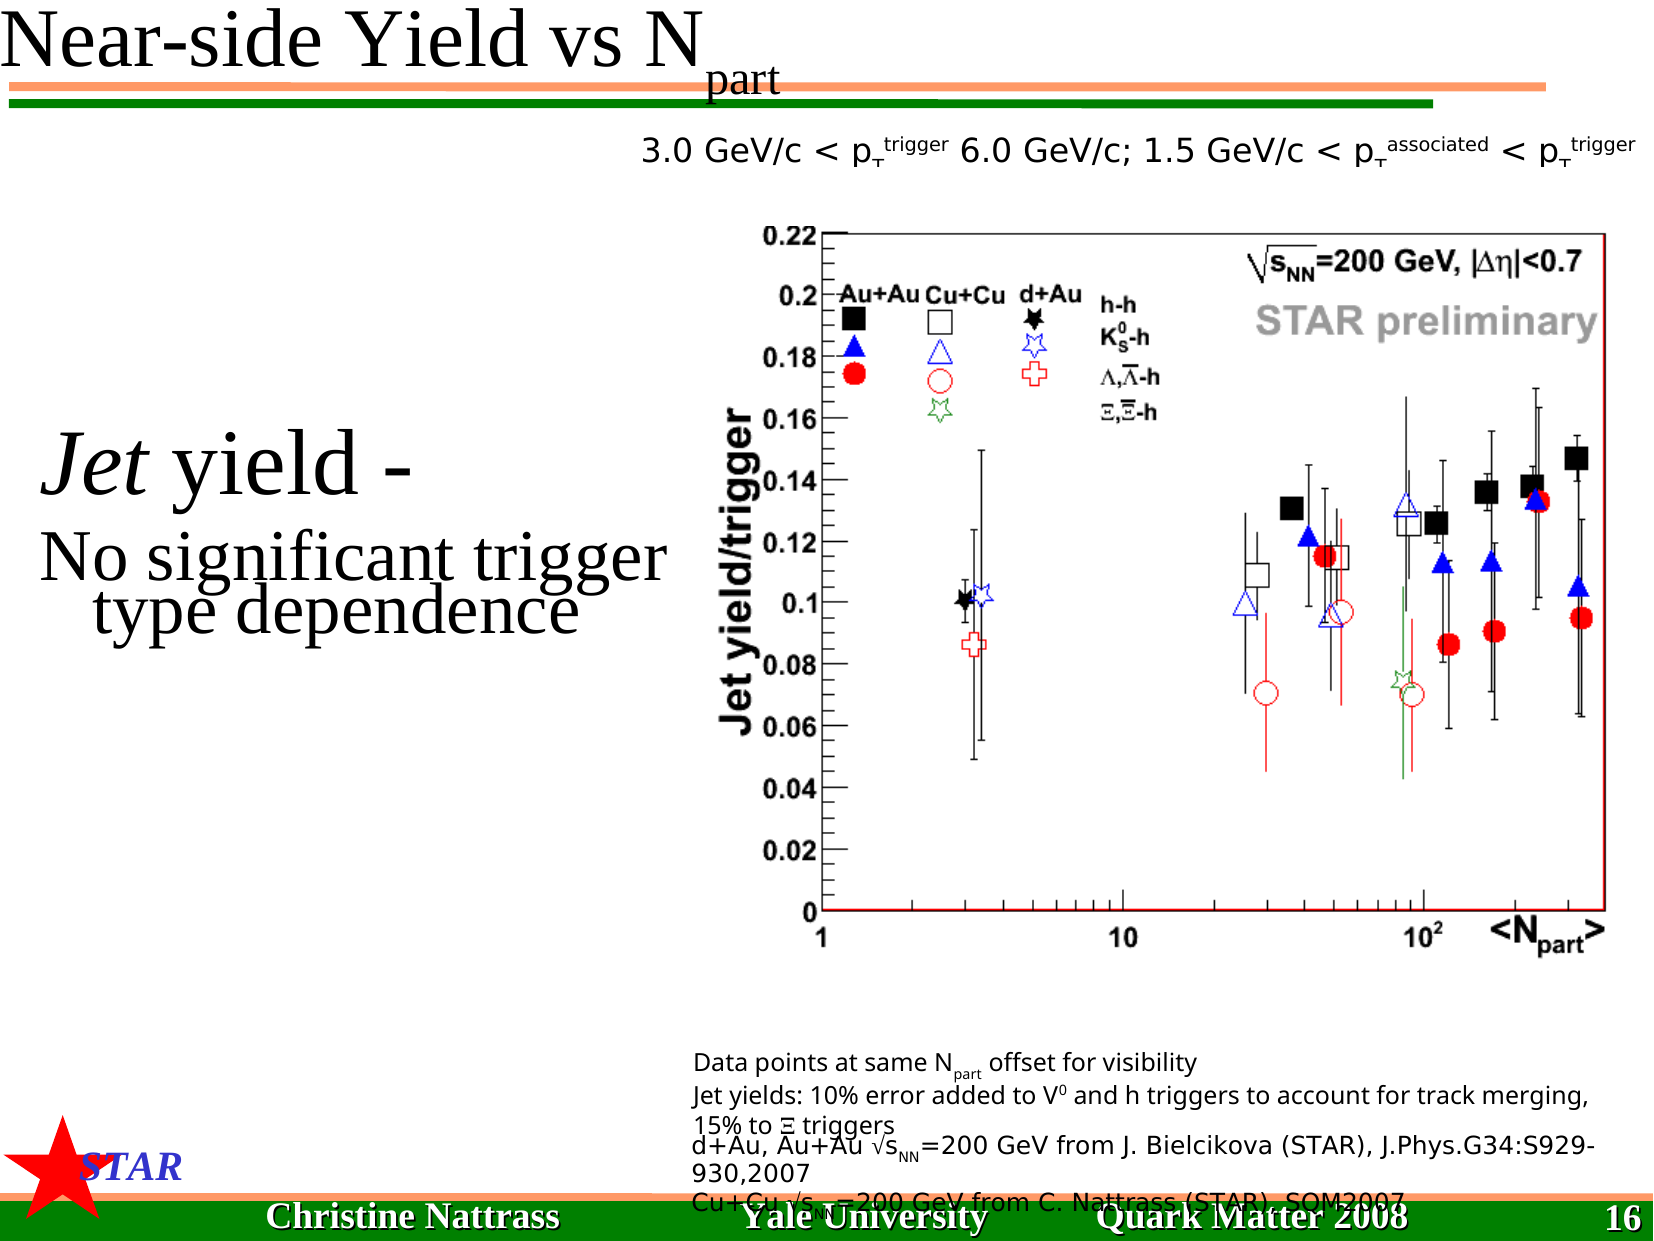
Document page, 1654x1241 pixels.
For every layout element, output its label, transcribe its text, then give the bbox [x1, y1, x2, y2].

text_box 3.0 GeV/c < pTtrigger 6.0 GeV/c; 1.5 GeV/c < pTassociated < pTtrigger [625, 127, 1654, 184]
text_box [668, 167, 1648, 993]
text_box Near-side Yield vs Npart [0, 0, 1654, 127]
text_box Data points at same Npart offset for visibility Jet yields: 10% error added to V0 and h triggers to account for track merging, 15% to  triggers [678, 1037, 1654, 1123]
picture [714, 226, 1615, 962]
text_box Jet yield - No significant trigger type dependence [22, 440, 695, 713]
text_box d+Au, Au+Au √sNN=200 GeV from J. Bielcikova (STAR), J.Phys.G34:S929-930,2007 Cu+Cu √sNN=200 GeV from C. Nattrass (STAR), SQM2007 [676, 1123, 1654, 1183]
